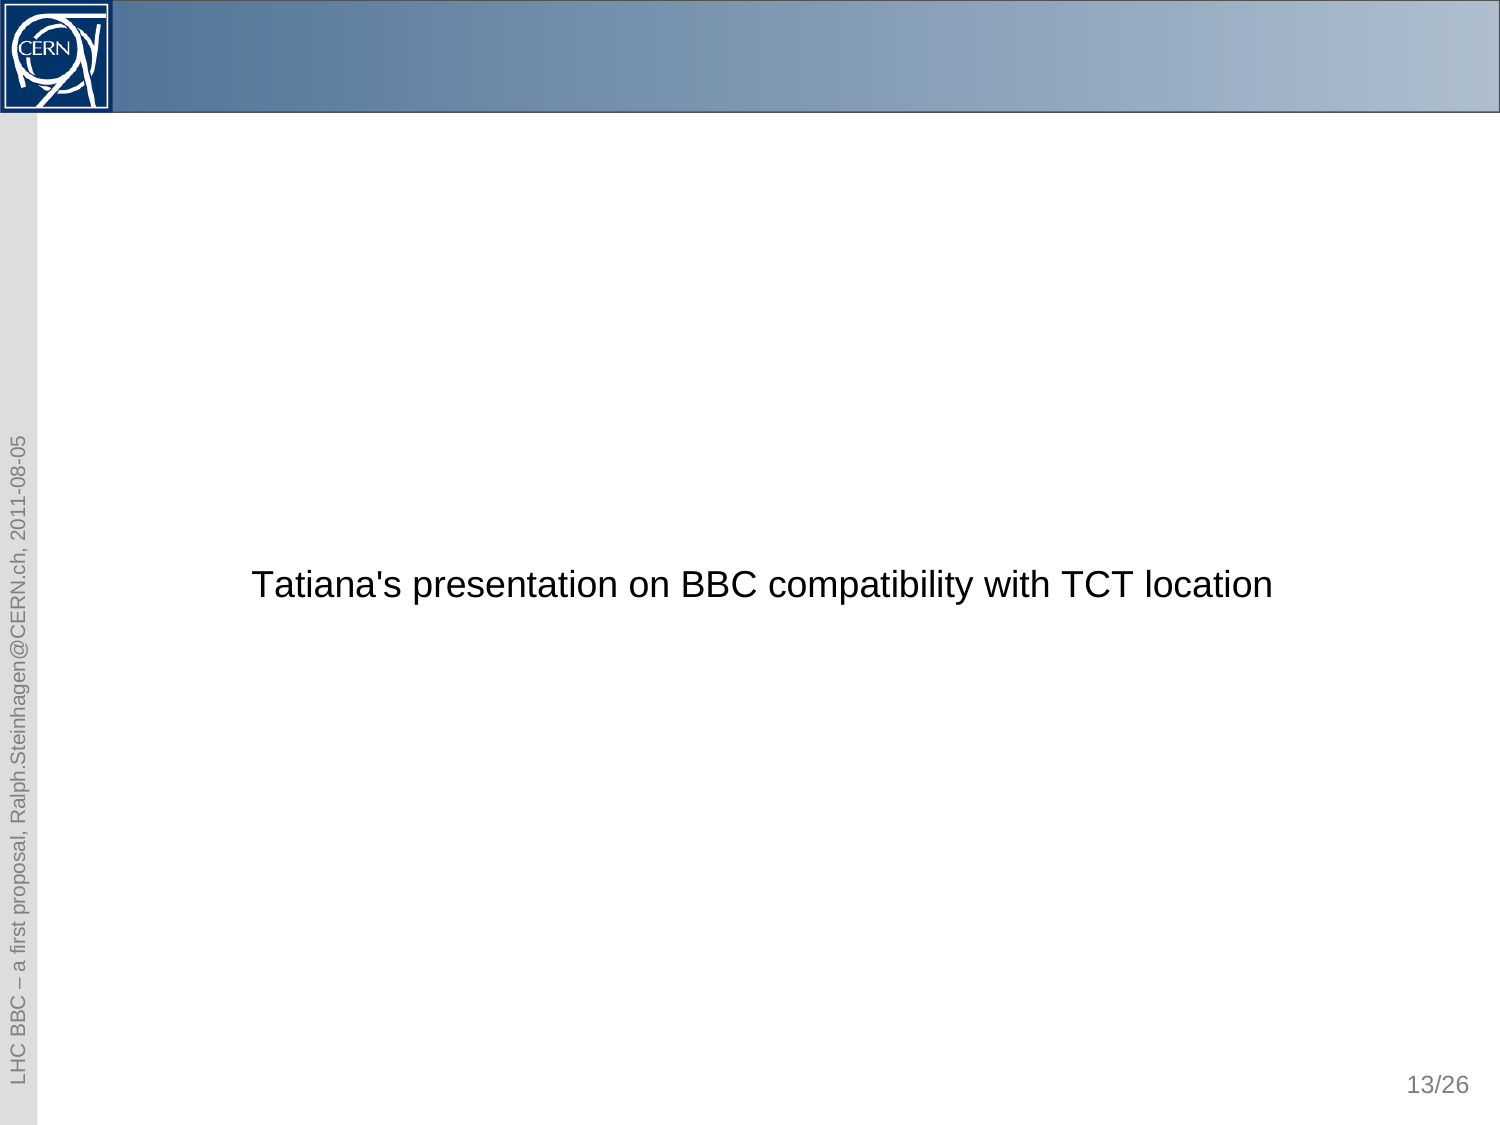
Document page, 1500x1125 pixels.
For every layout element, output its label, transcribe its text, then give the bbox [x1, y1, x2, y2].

subtitle Tatiana's presentation on BBC compatibility with TCT location [87, 137, 1438, 1030]
picture [0, 0, 113, 113]
